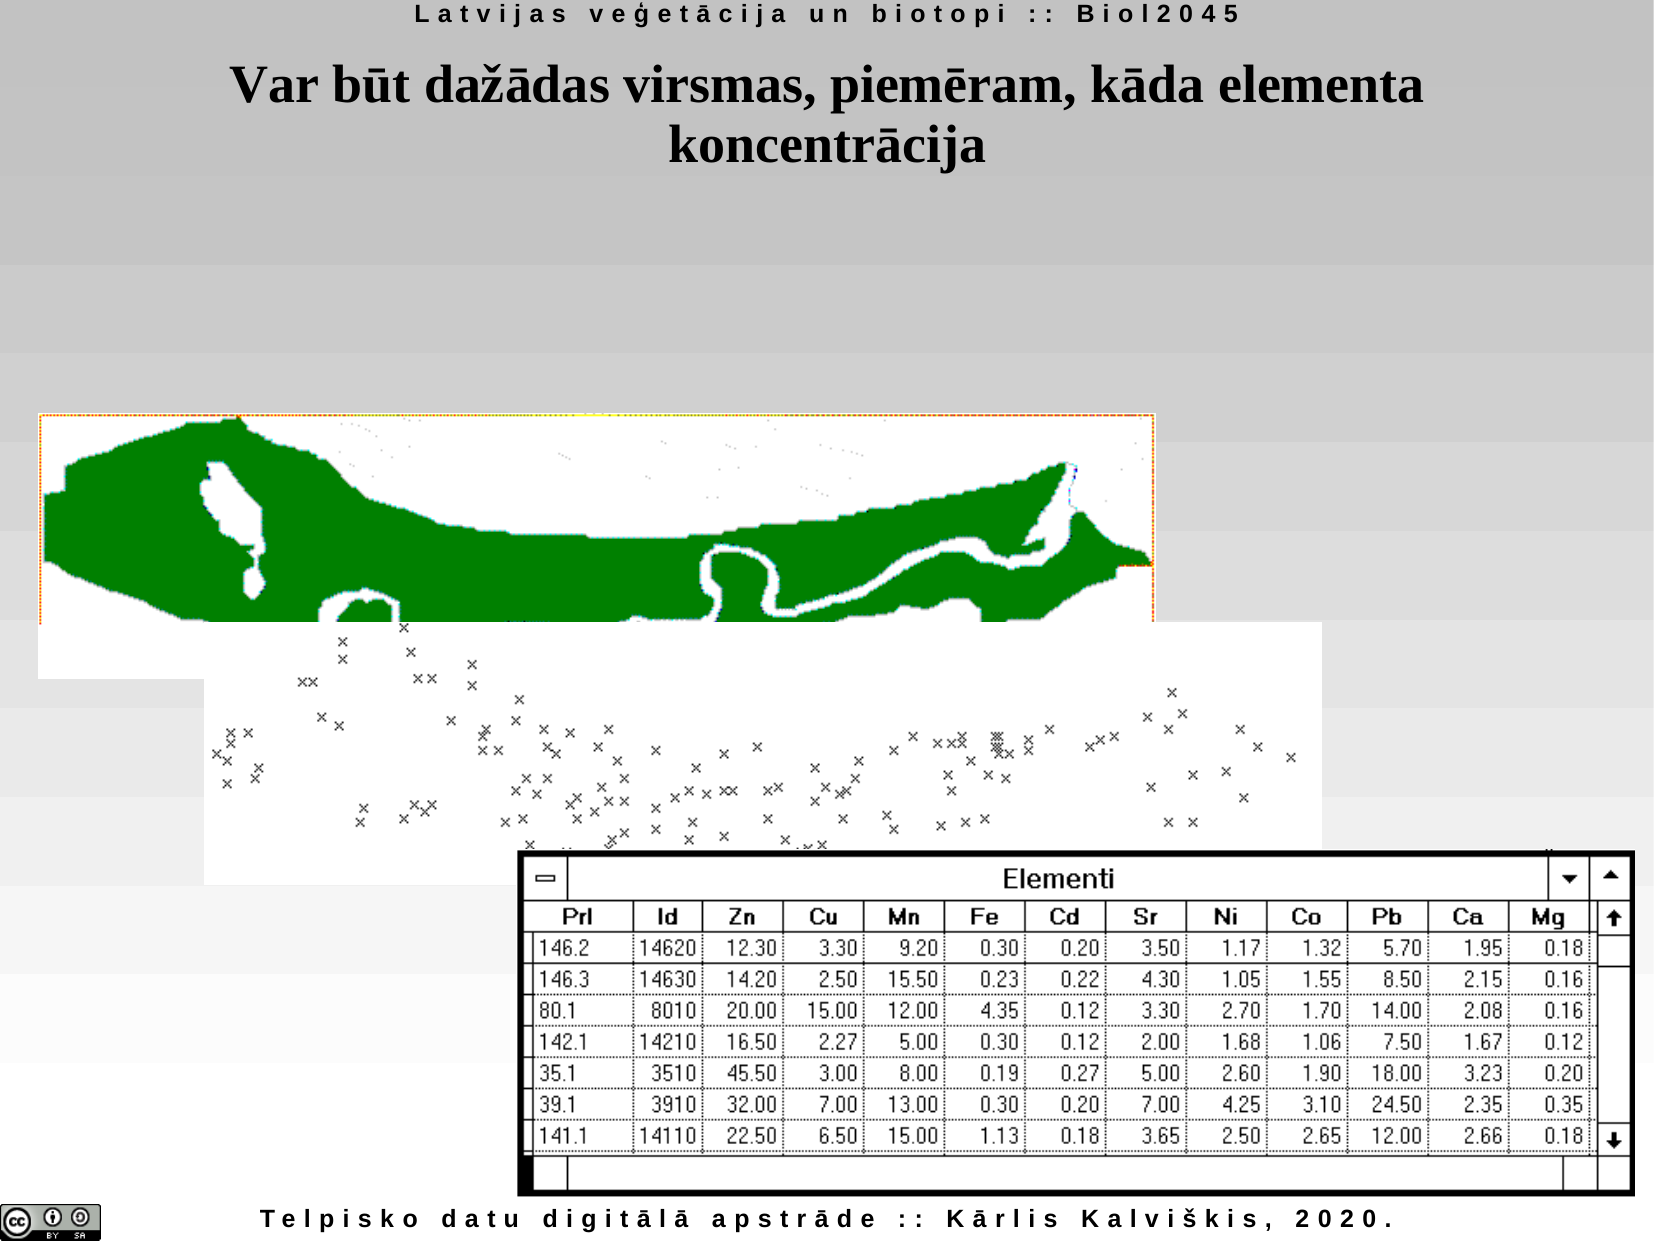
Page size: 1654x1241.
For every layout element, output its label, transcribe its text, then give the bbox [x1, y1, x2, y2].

picture [0, 0, 1654, 1241]
title Var būt dažādas virsmas, piemēram, kāda elementa koncentrācija [121, 54, 1534, 359]
